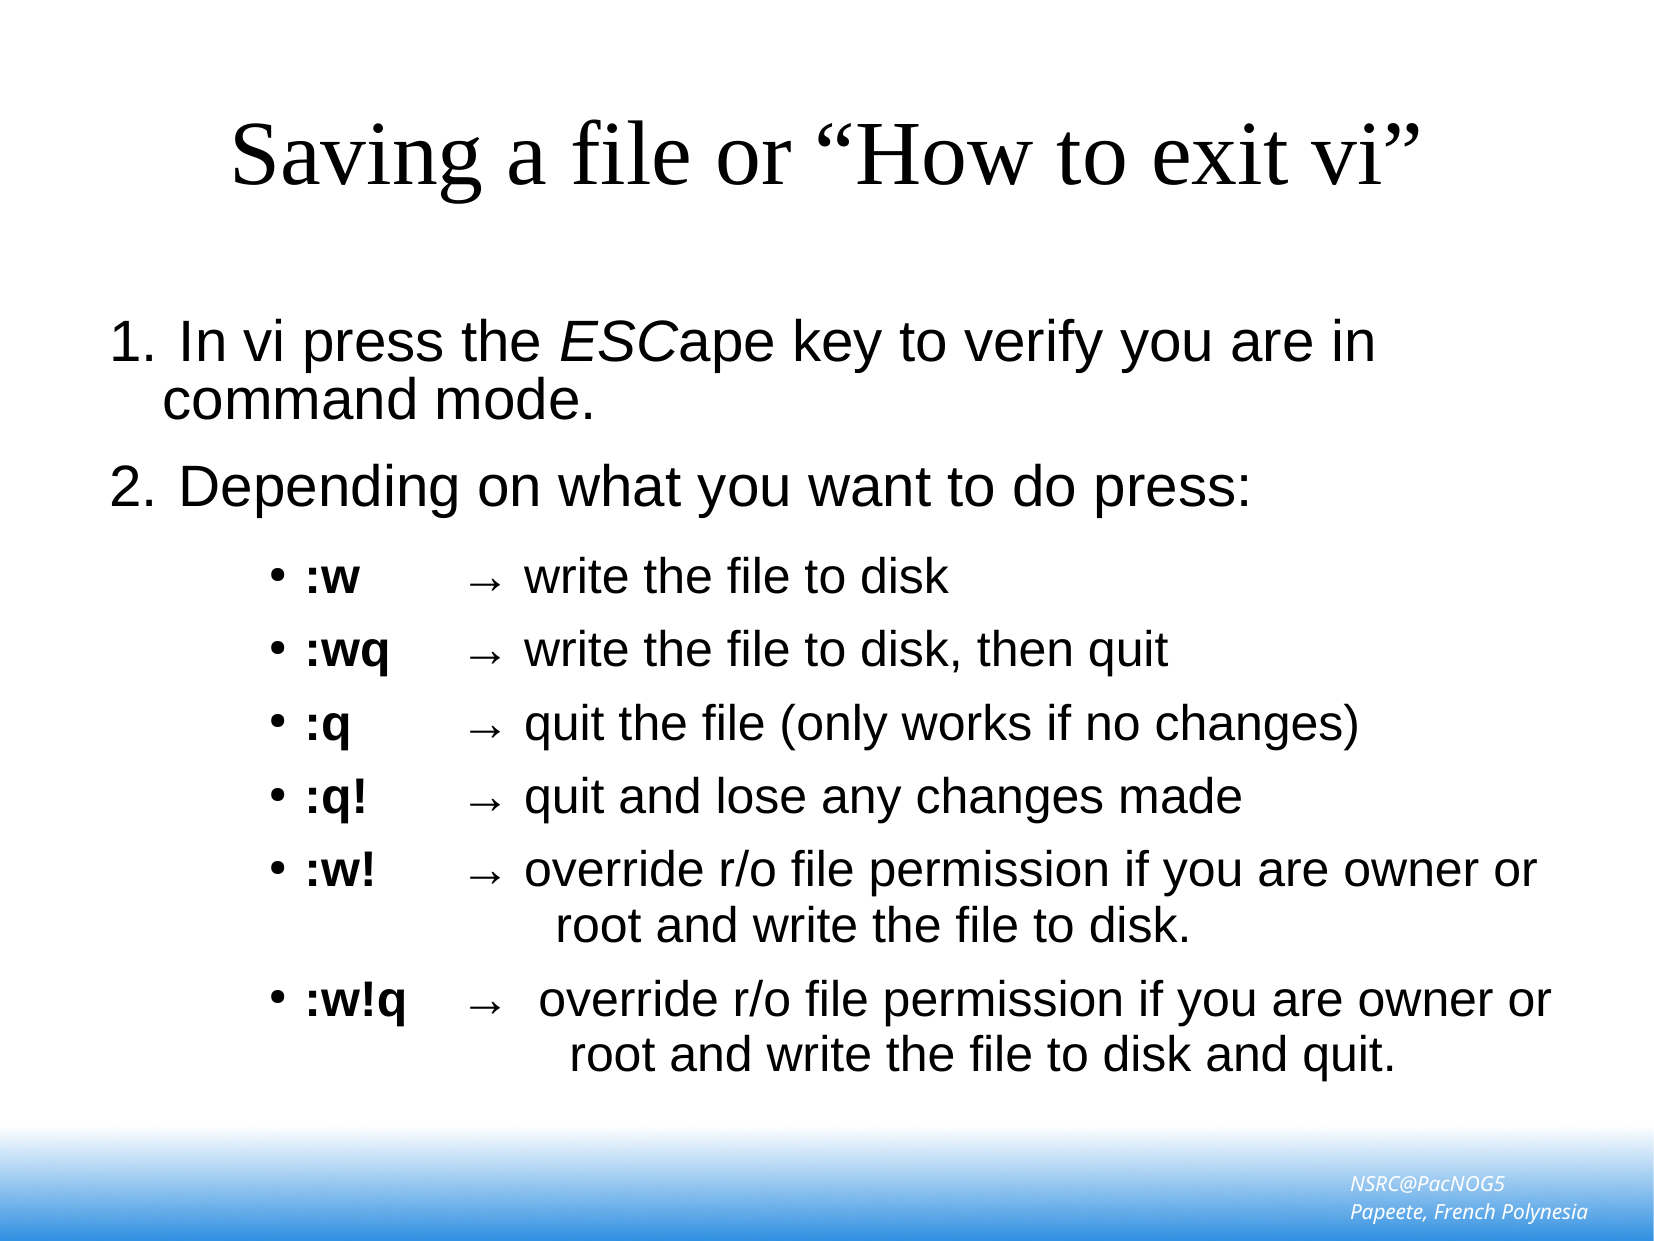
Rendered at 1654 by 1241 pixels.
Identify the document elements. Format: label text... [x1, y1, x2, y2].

title Saving a file or “How to exit vi” [121, 73, 1534, 233]
list In vi press the ESCape key to verify you are in command mode. Depending on what you want to do press: :w → write the file to disk :wq → write the file to disk, then quit :q → quit the file (only works if no changes) :q! → quit and lose any changes made :w! → override r/o file permission if you are owner or root and write the file to disk. :w!q → override r/o file permission if you are owner or root and write the file to disk and quit. [91, 315, 1583, 1105]
picture [0, 1124, 1654, 1241]
